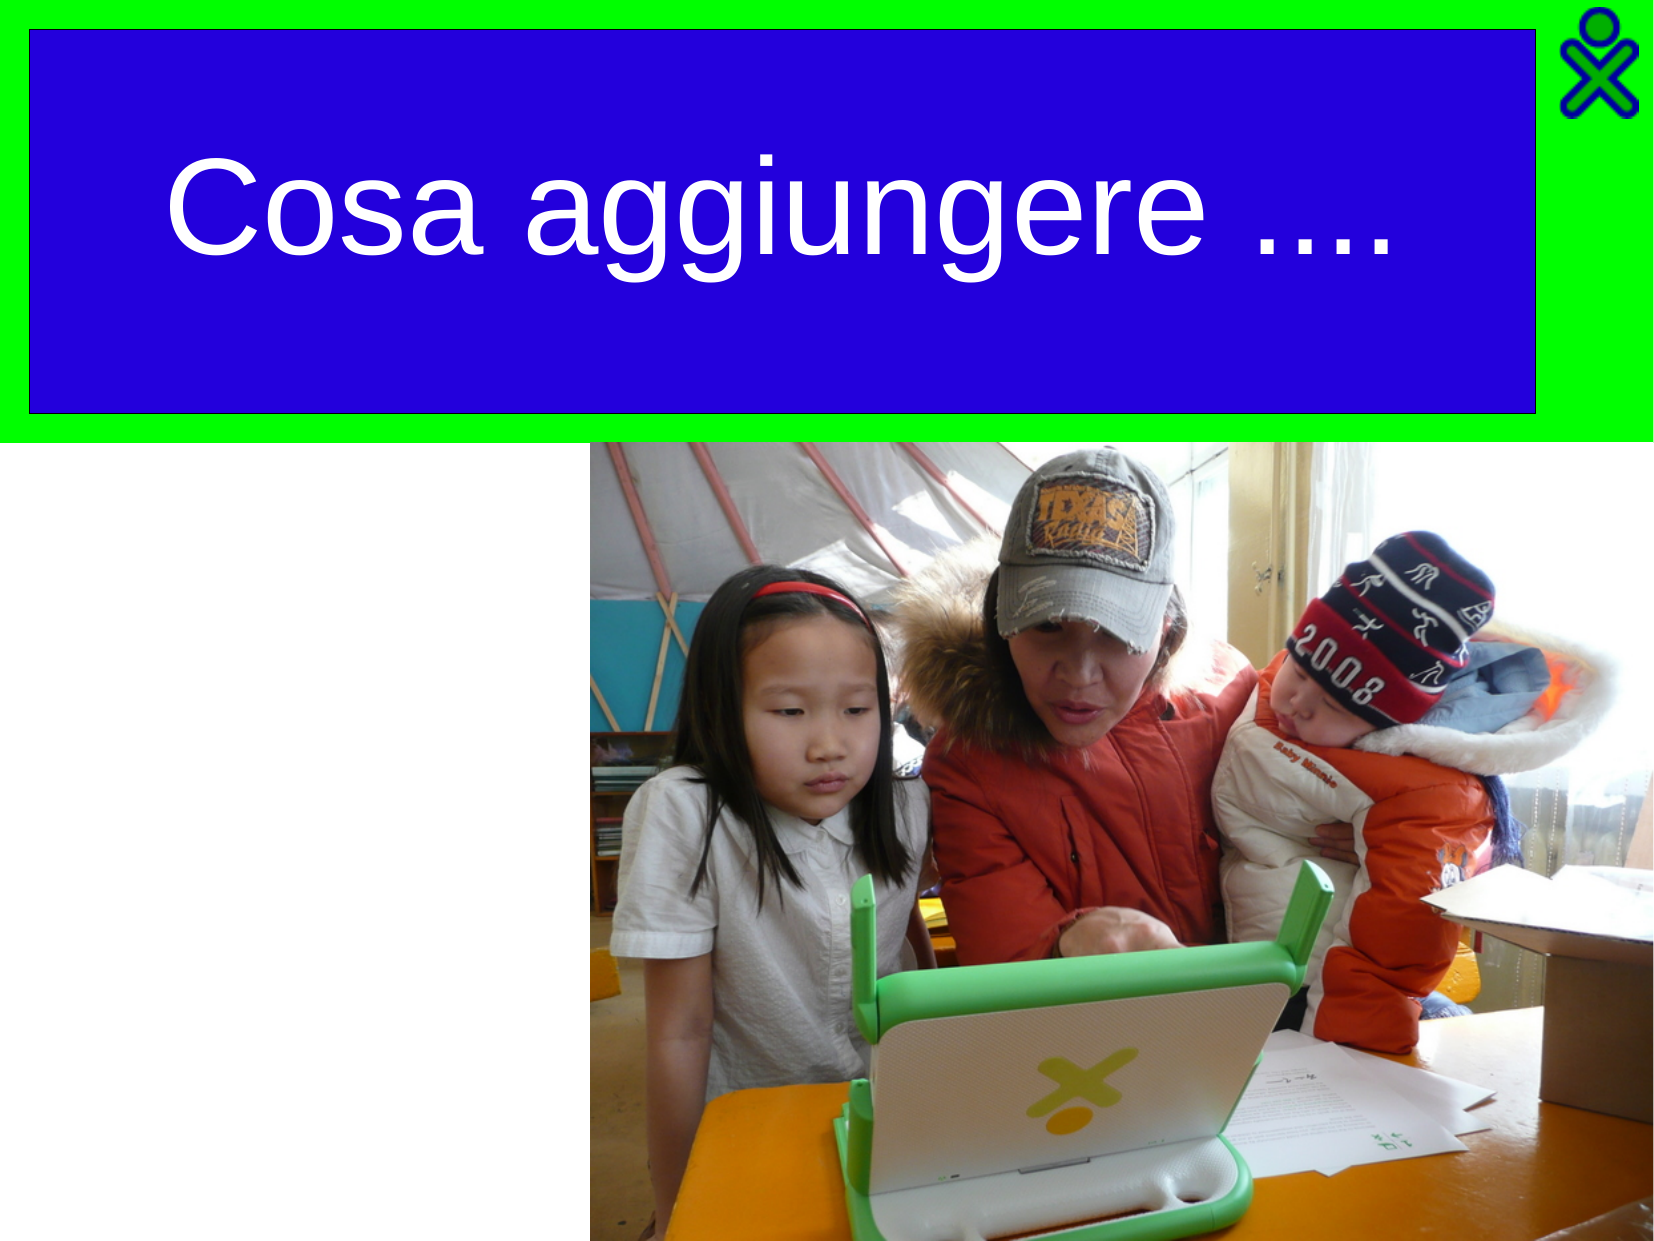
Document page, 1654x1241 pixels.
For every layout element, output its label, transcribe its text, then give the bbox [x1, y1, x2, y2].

title Cosa aggiungere .... [59, 7, 1506, 407]
picture [1559, 7, 1639, 119]
picture [590, 442, 1654, 1241]
